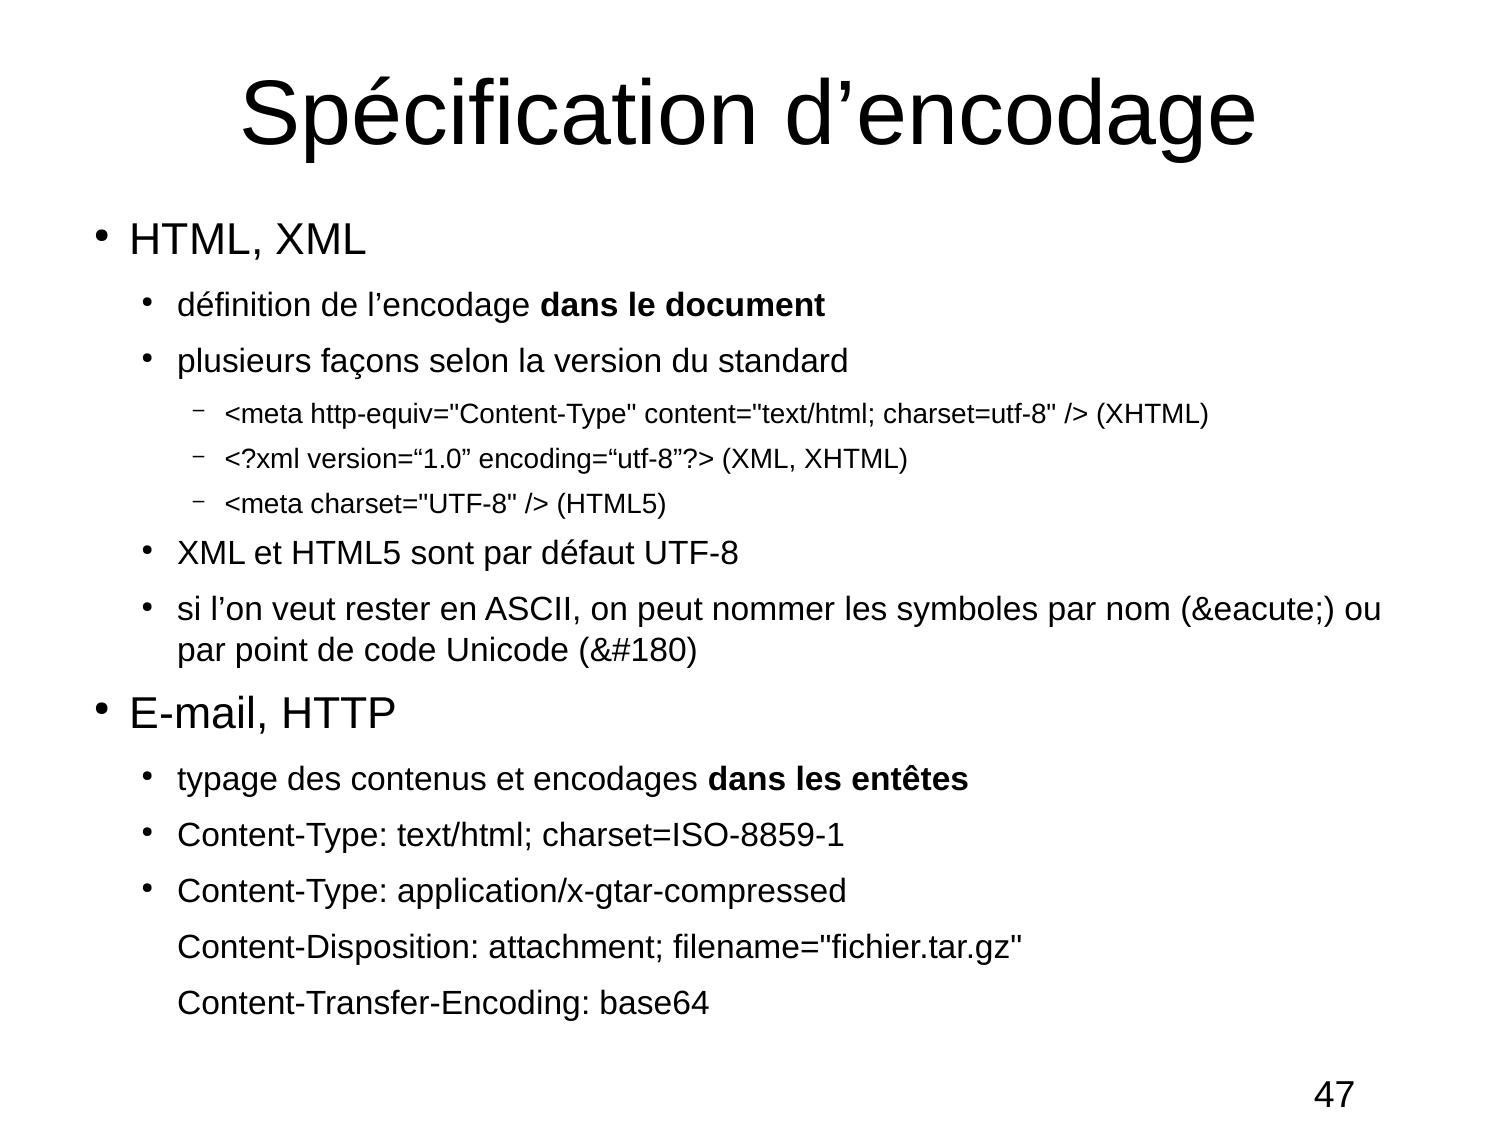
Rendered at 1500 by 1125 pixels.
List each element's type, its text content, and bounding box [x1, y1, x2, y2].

list HTML, XML définition de l’encodage dans le document plusieurs façons selon la version du standard <meta http-equiv="Content-Type" content="text/html; charset=utf-8" /> (XHTML) <?xml version=“1.0” encoding=“utf-8”?> (XML, XHTML) <meta charset="UTF-8" /> (HTML5) XML et HTML5 sont par défaut UTF-8 si l’on veut rester en ASCII, on peut nommer les symboles par nom (&eacute;) ou par point de code Unicode (&#180) E-mail, HTTP typage des contenus et encodages dans les entêtes Content-Type: text/html; charset=ISO-8859-1 Content-Type: application/x-gtar-compressed Content-Disposition: attachment; filename="fichier.tar.gz" Content-Transfer-Encoding: base64 [67, 202, 1418, 1034]
title Spécification d’encodage [75, 45, 1425, 233]
